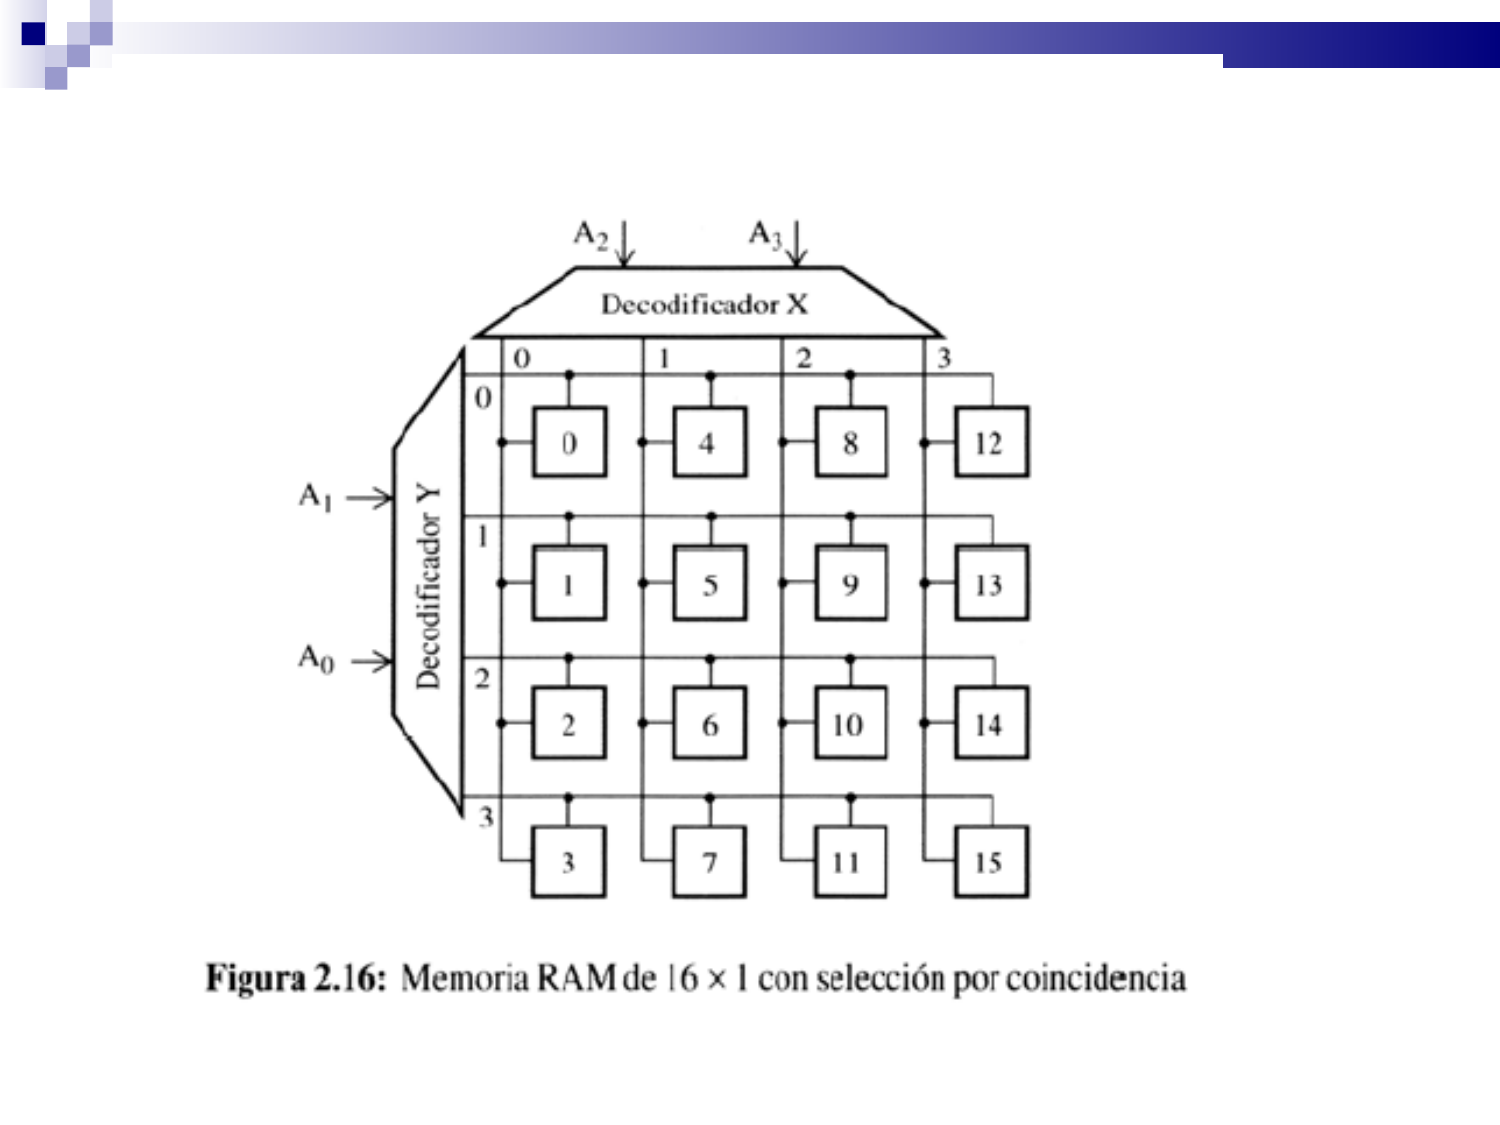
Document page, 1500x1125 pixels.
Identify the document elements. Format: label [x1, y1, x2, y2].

picture [112, 54, 1223, 1051]
